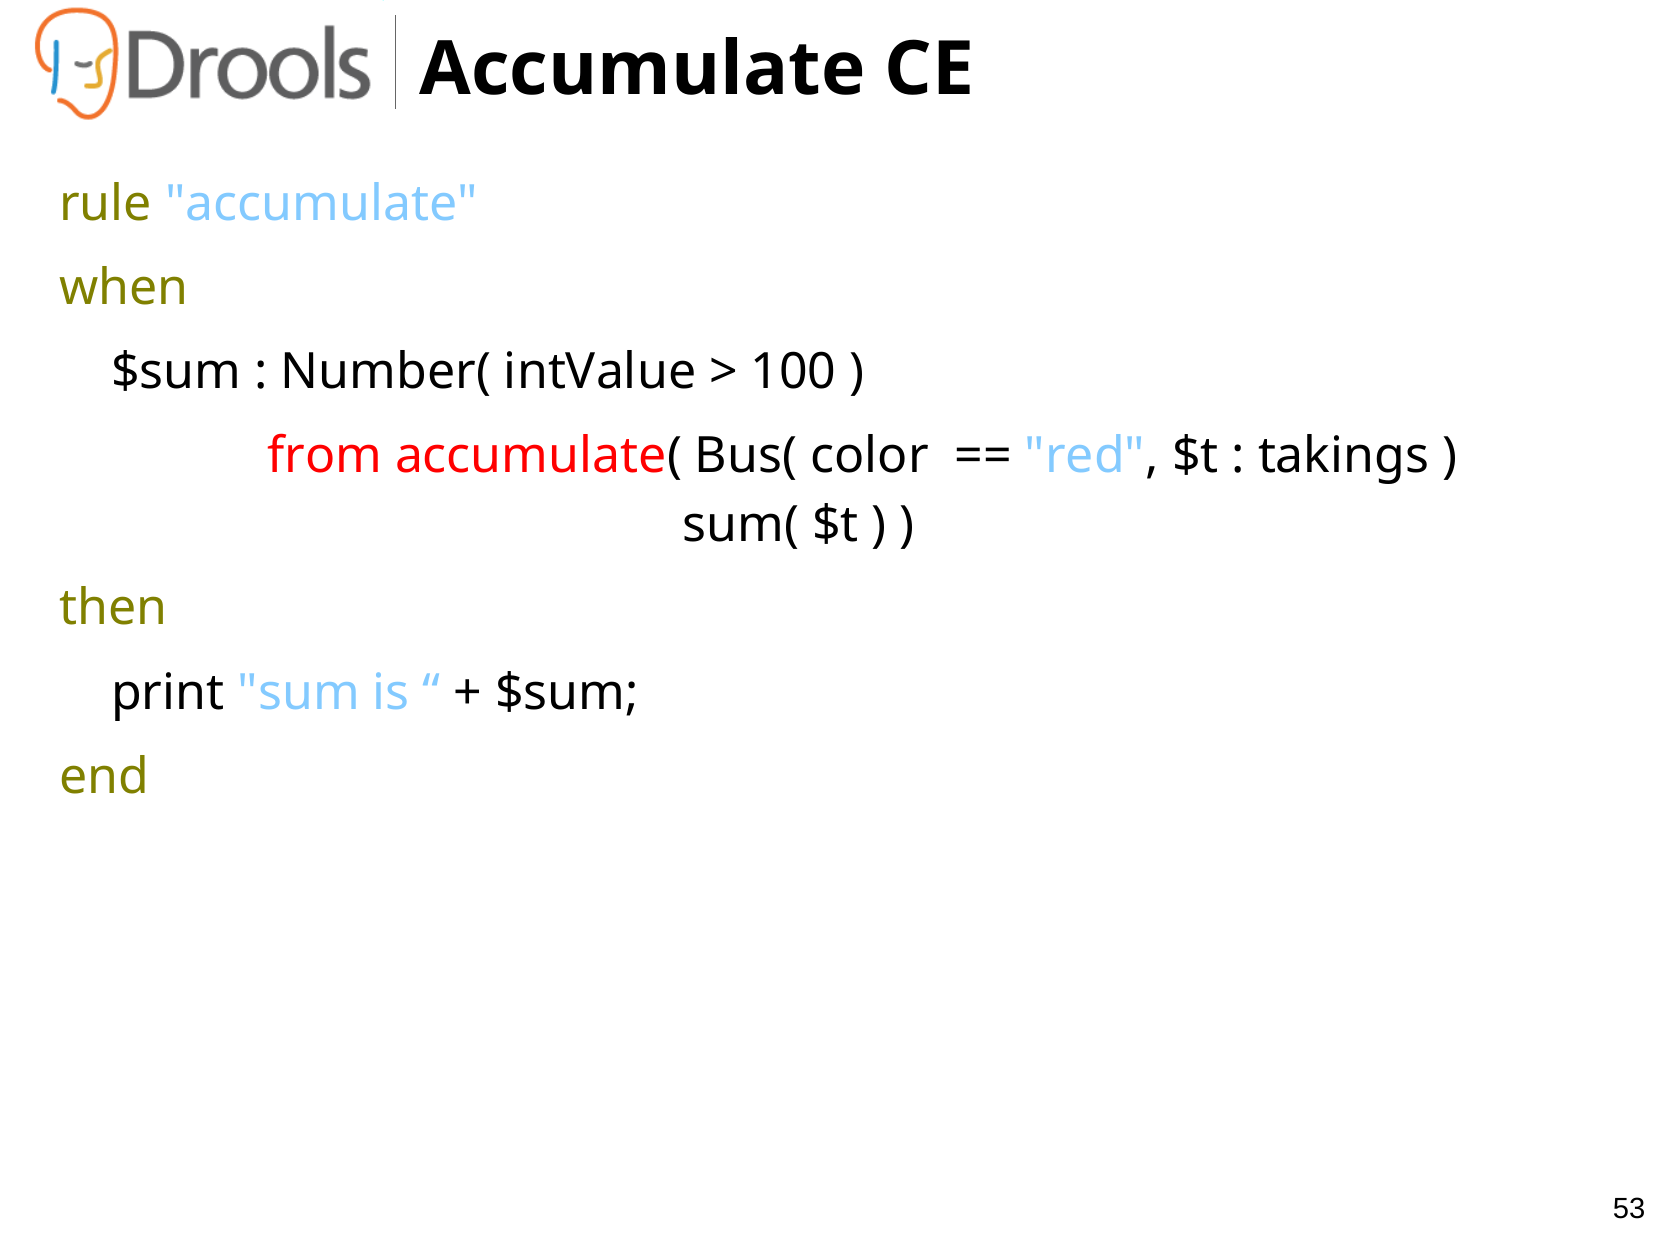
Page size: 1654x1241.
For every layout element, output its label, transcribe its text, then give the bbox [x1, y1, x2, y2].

title Accumulate CE [419, 12, 1630, 118]
list rule "accumulate" when $sum : Number( intValue > 100 ) from accumulate( Bus( color == "red", $t : takings ) sum( $t ) ) then print "sum is “ + $sum; end [59, 166, 1517, 934]
picture [29, 0, 384, 126]
